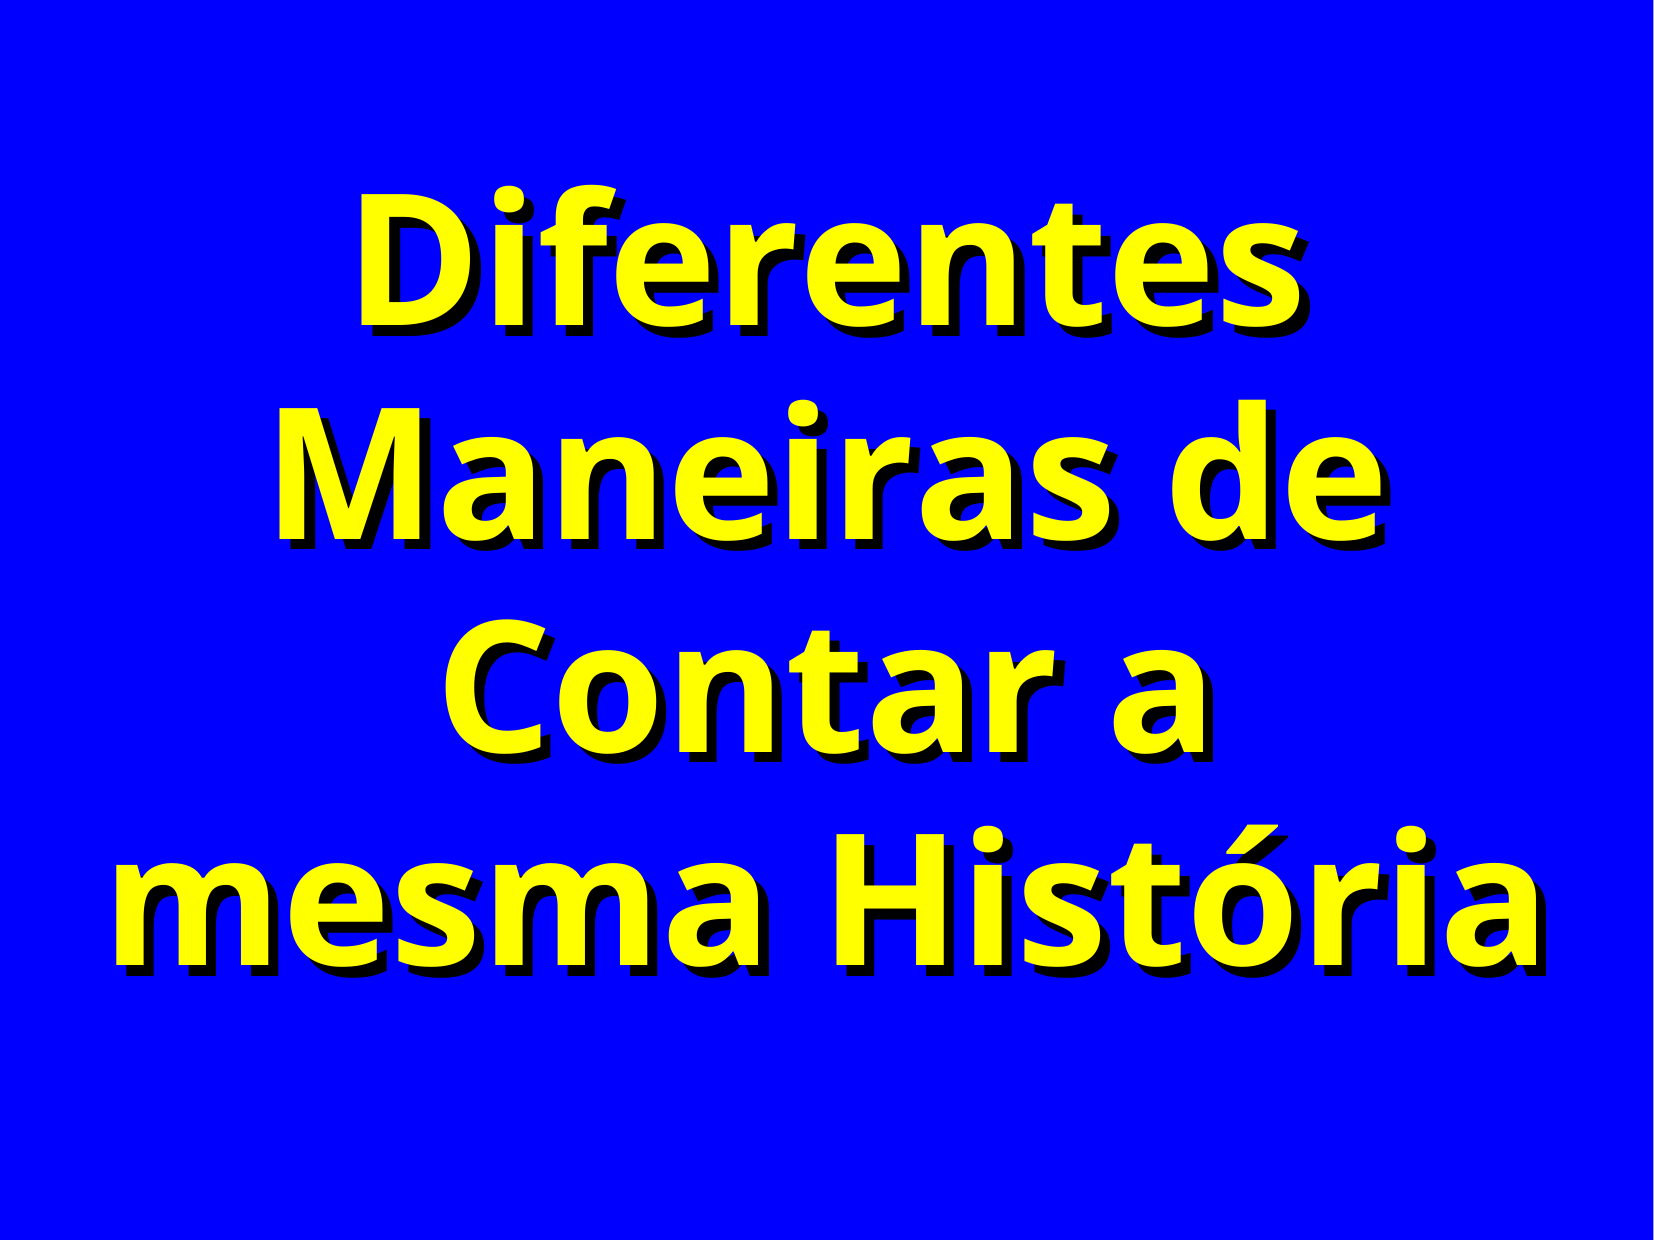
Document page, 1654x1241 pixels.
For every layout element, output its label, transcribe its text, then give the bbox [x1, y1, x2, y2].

text_box Diferentes Maneiras de Contar a mesma História [82, 49, 1571, 1109]
